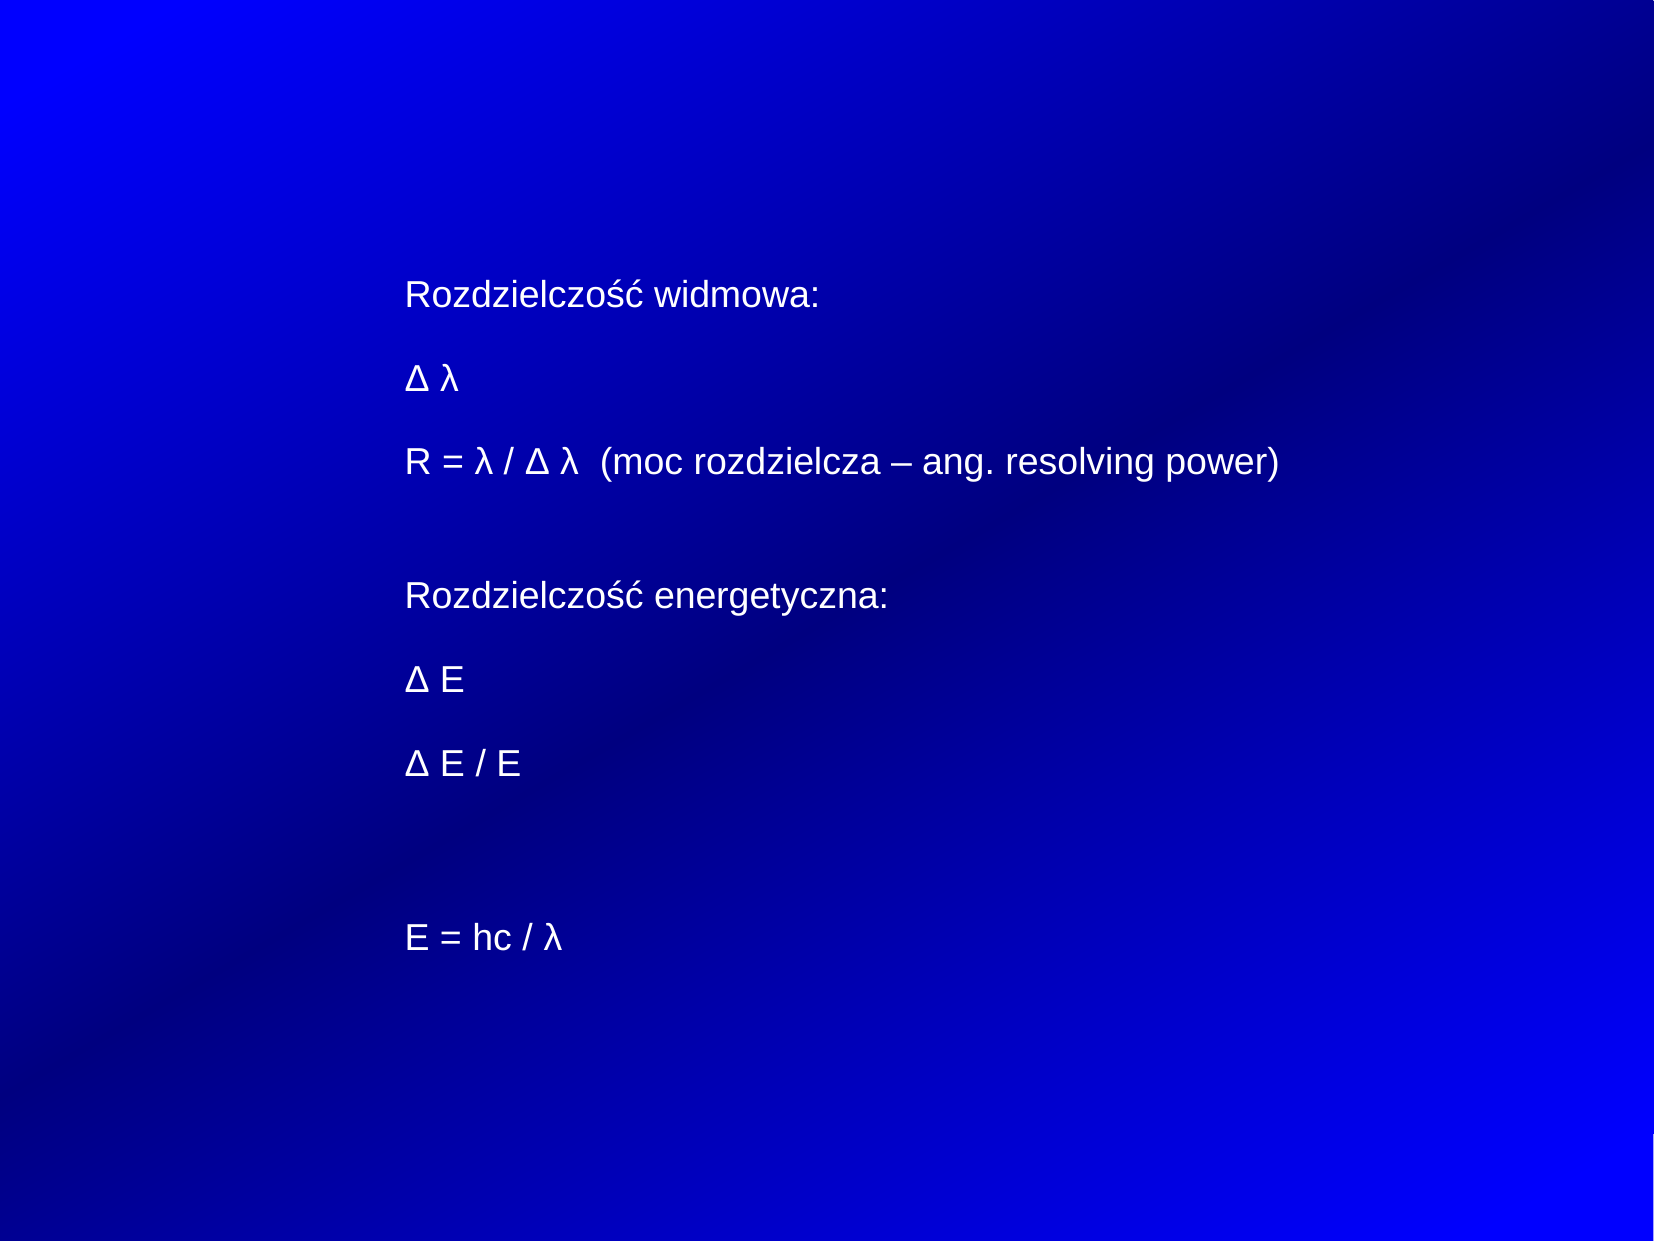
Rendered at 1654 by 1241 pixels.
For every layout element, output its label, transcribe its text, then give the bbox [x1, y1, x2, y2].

text_box E = hc / λ [389, 909, 578, 967]
text_box Rozdzielczość energetyczna: Δ E Δ E / E [389, 566, 904, 792]
text_box Rozdzielczość widmowa: Δ λ R = λ / Δ λ (moc rozdzielcza – ang. resolving power) [389, 265, 1295, 491]
